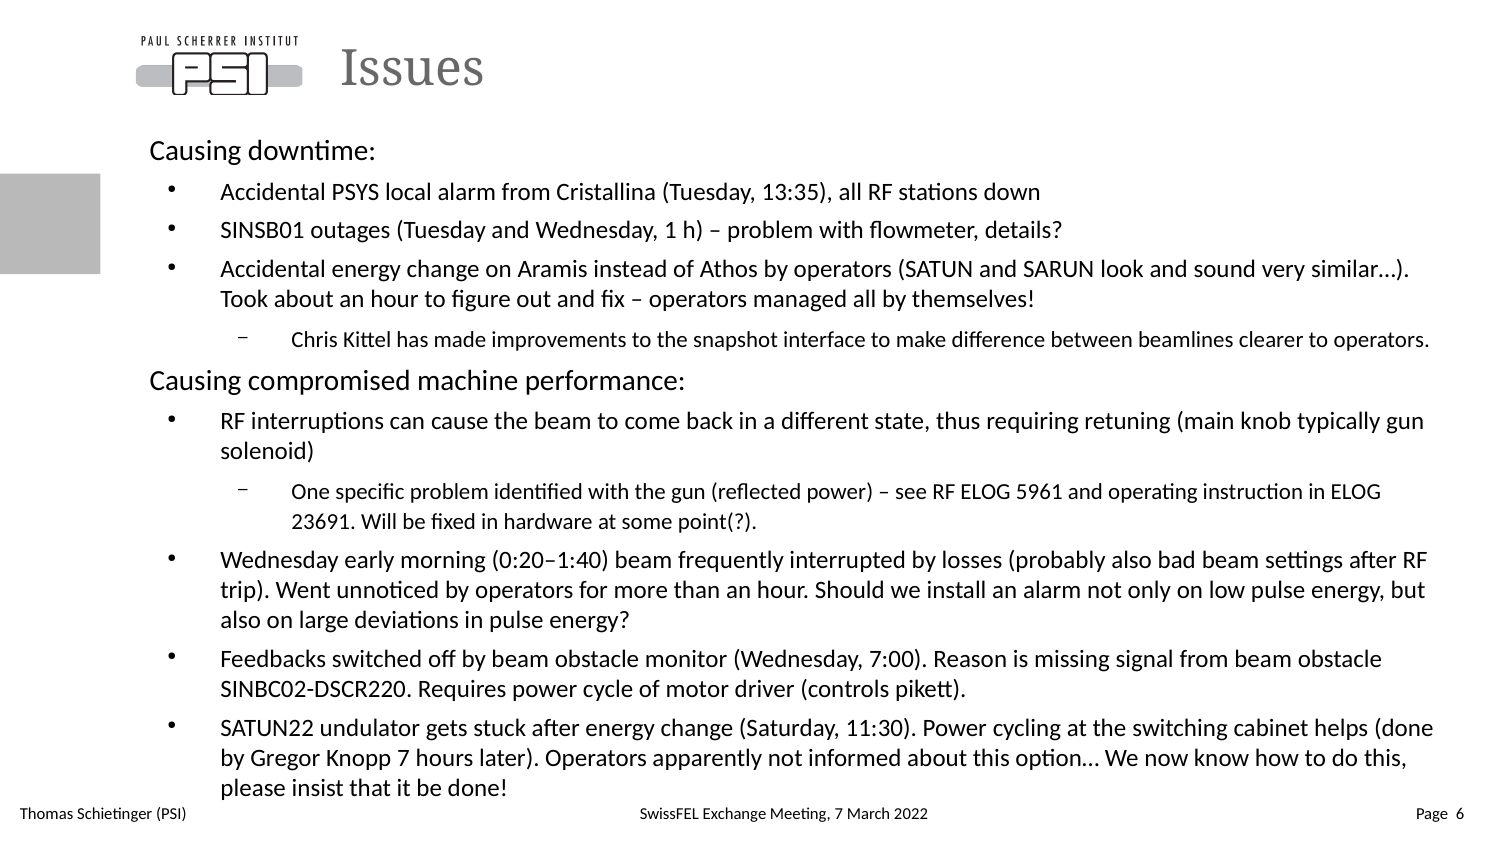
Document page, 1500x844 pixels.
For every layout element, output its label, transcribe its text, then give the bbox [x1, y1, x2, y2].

title Issues [340, 35, 1442, 98]
list Causing downtime: Accidental PSYS local alarm from Cristallina (Tuesday, 13:35), all RF stations down SINSB01 outages (Tuesday and Wednesday, 1 h) – problem with flowmeter, details? Accidental energy change on Aramis instead of Athos by operators (SATUN and SARUN look and sound very similar…). Took about an hour to figure out and fix – operators managed all by themselves! Chris Kittel has made improvements to the snapshot interface to make difference between beamlines clearer to operators. Causing compromised machine performance: RF interruptions can cause the beam to come back in a different state, thus requiring retuning (main knob typically gun solenoid) One specific problem identified with the gun (reflected power) – see RF ELOG 5961 and operating instruction in ELOG 23691. Will be fixed in hardware at some point(?). Wednesday early morning (0:20–1:40) beam frequently interrupted by losses (probably also bad beam settings after RF trip). Went unnoticed by operators for more than an hour. Should we install an alarm not only on low pulse energy, but also on large deviations in pulse energy? Feedbacks switched off by beam obstacle monitor (Wednesday, 7:00). Reason is missing signal from beam obstacle SINBC02-DSCR220. Requires power cycle of motor driver (controls pikett). SATUN22 undulator gets stuck after energy change (Saturday, 11:30). Power cycling at the switching cabinet helps (done by Gregor Knopp 7 hours later). Operators apparently not informed about this option… We now know how to do this, please insist that it be done! [149, 131, 1442, 789]
